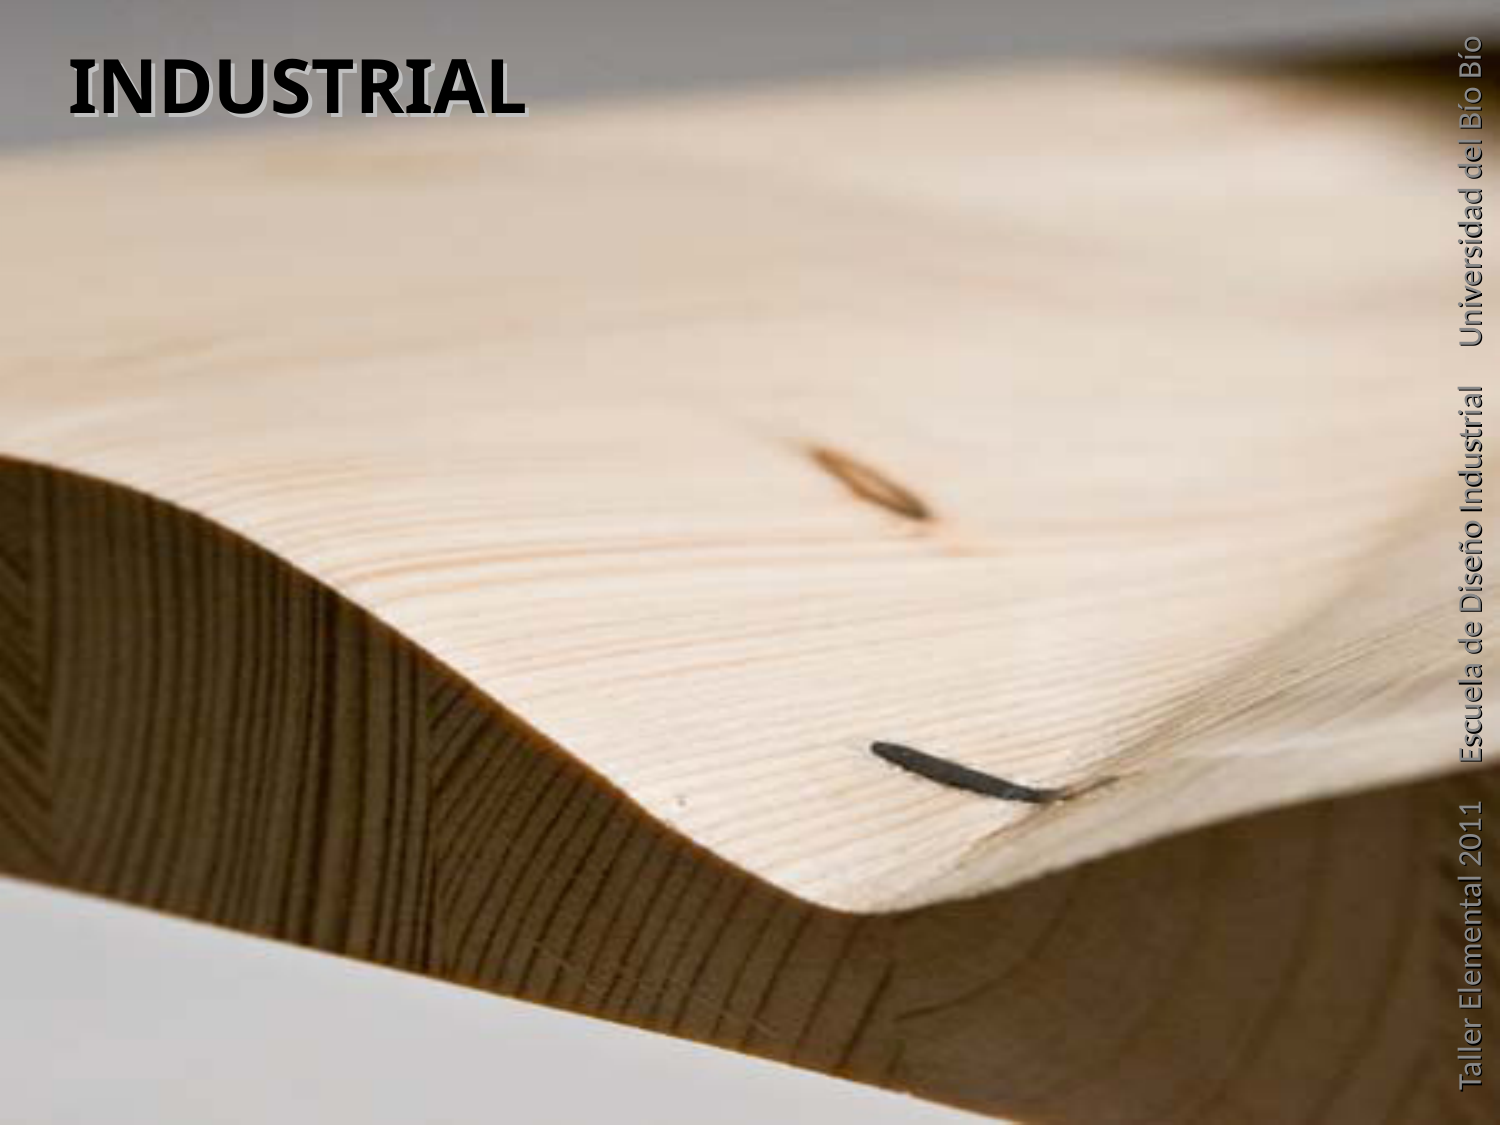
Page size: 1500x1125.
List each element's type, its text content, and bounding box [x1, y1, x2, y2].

text_box Taller Elemental 2011 Escuela de Diseño Industrial Universidad del Bío Bío [1435, 0, 1500, 1106]
text_box INDUSTRIAL [53, 31, 1058, 138]
picture [0, 0, 1500, 1125]
